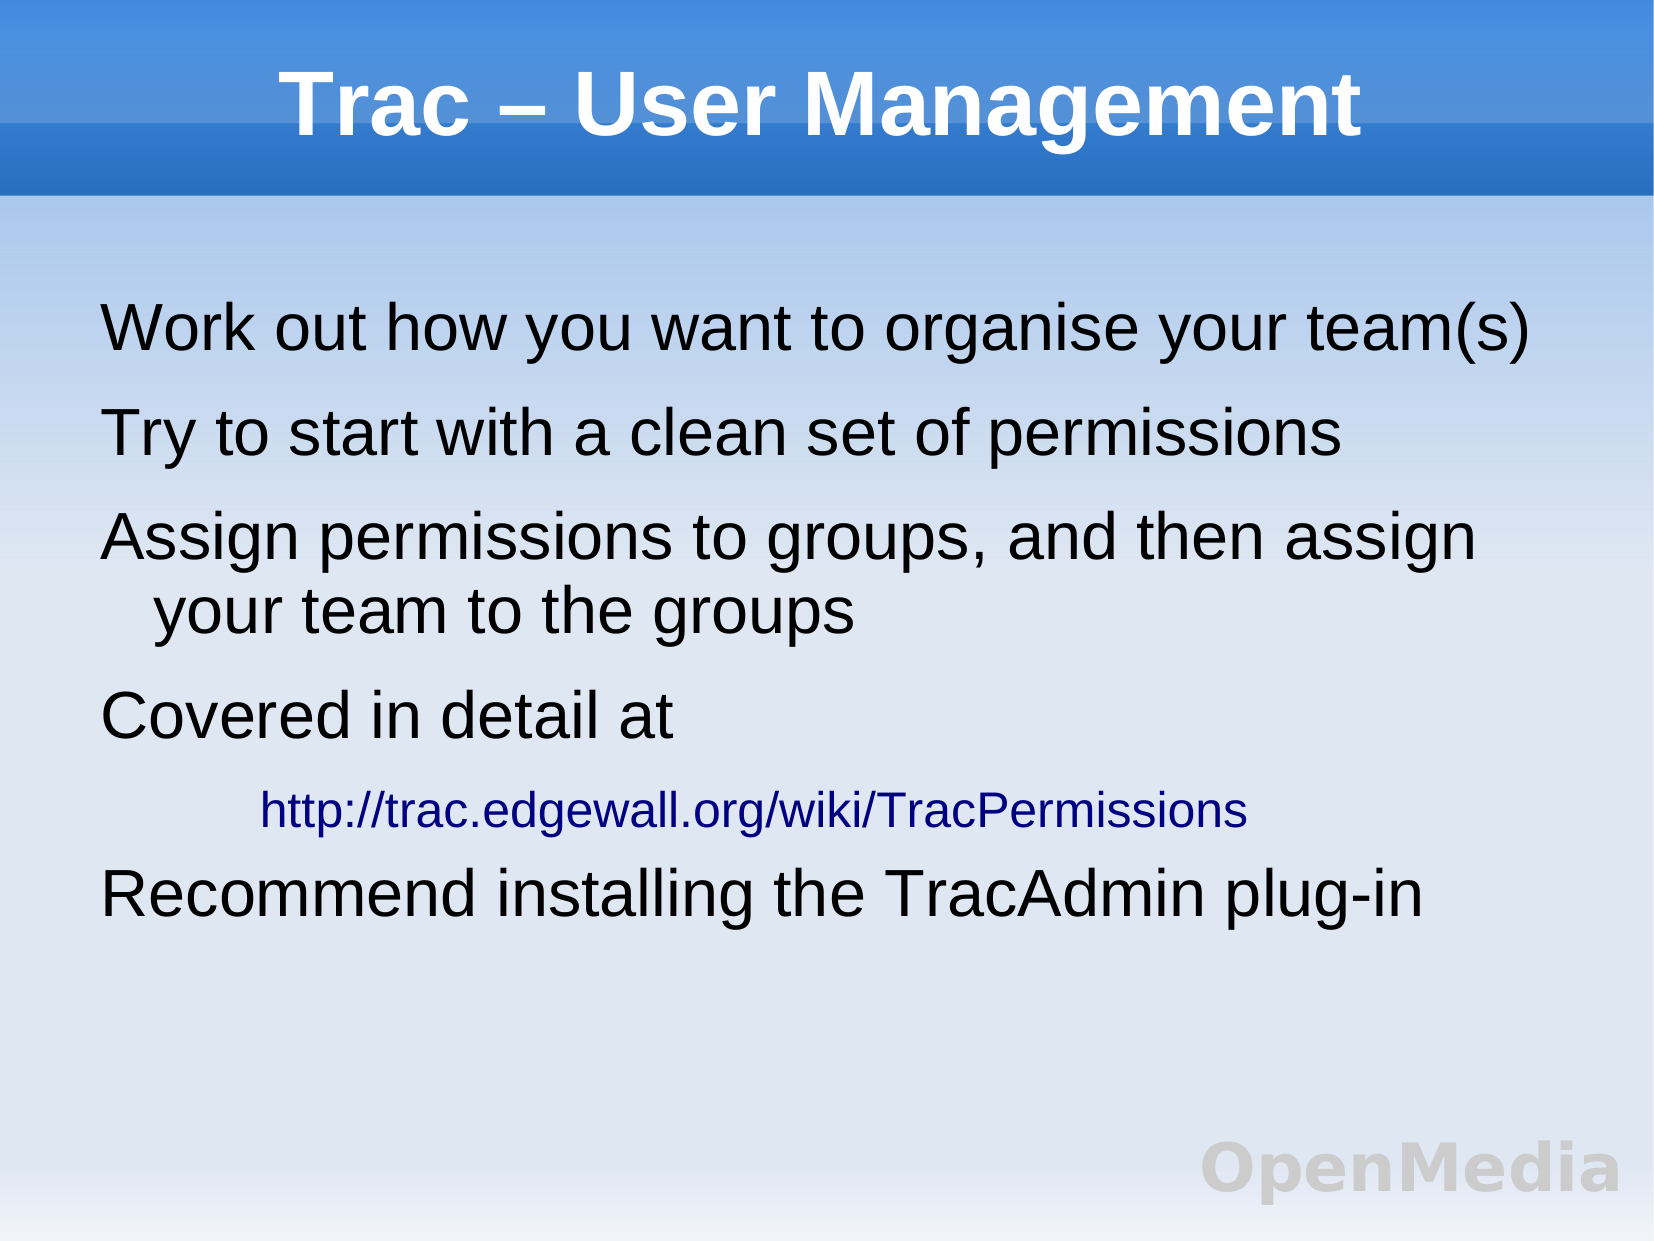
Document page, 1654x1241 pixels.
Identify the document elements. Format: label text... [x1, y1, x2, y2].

picture [0, 0, 1654, 1241]
list Work out how you want to organise your team(s) Try to start with a clean set of permissions Assign permissions to groups, and then assign your team to the groups Covered in detail at http://trac.edgewall.org/wiki/TracPermissions Recommend installing the TracAdmin plug-in [82, 290, 1571, 1094]
title Trac – User Management [76, 0, 1565, 208]
